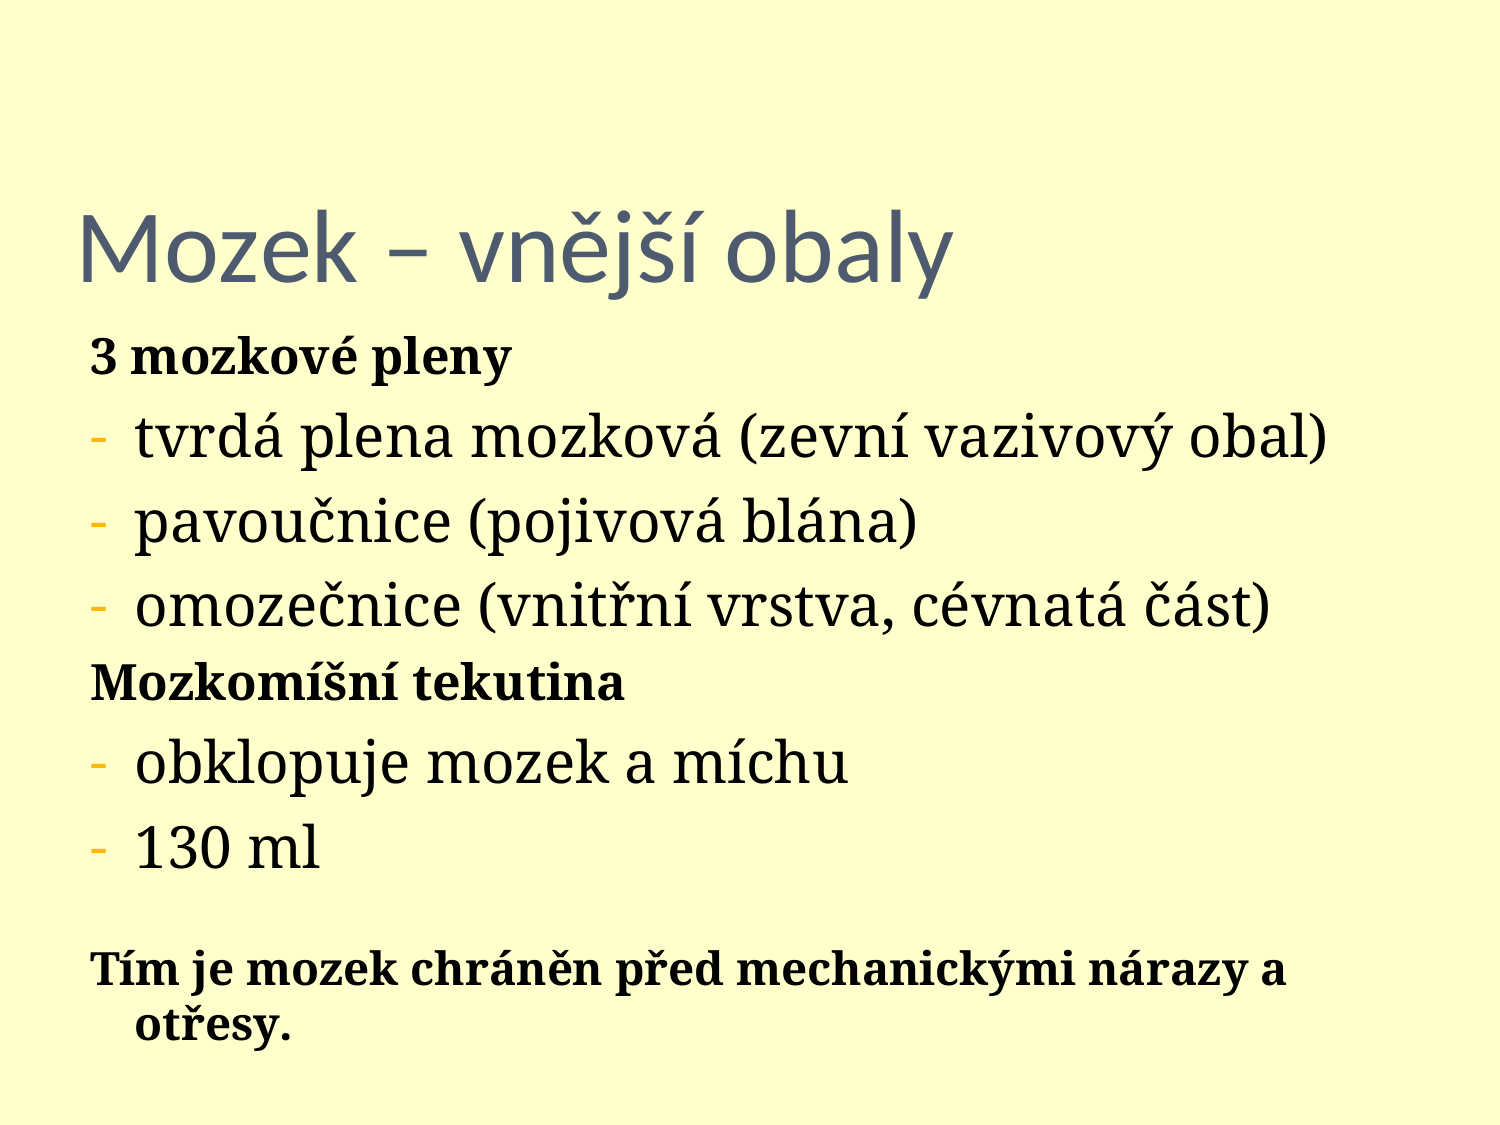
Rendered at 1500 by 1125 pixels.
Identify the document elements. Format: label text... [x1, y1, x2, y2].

title Mozek – vnější obaly [75, 115, 1426, 304]
list 3 mozkové pleny tvrdá plena mozková (zevní vazivový obal) pavoučnice (pojivová blána) omozečnice (vnitřní vrstva, cévnatá část) Mozkomíšní tekutina obklopuje mozek a míchu 130 ml Tím je mozek chráněn před mechanickými nárazy a otřesy. [75, 317, 1426, 1125]
